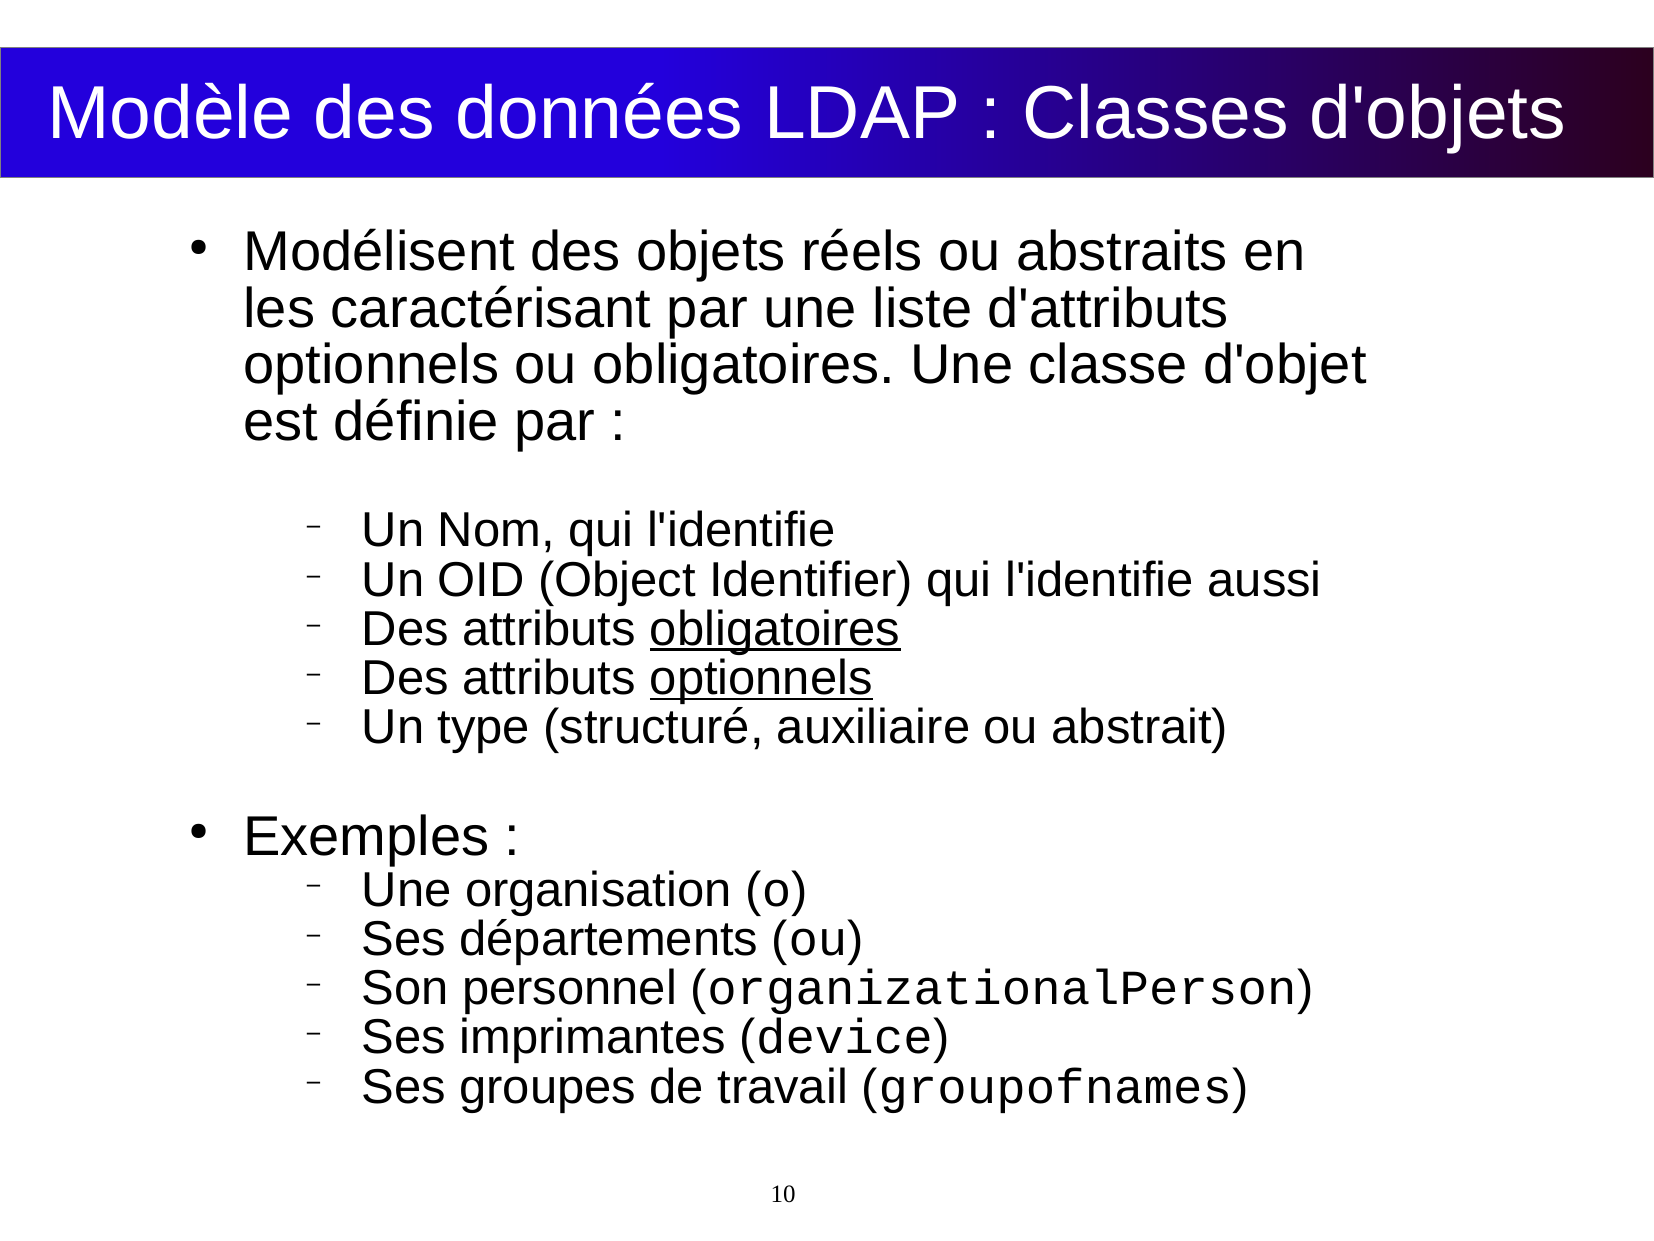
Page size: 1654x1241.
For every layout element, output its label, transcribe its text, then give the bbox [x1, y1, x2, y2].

list Modélisent des objets réels ou abstraits en les caractérisant par une liste d'attributs optionnels ou obligatoires. Une classe d'objet est définie par : Un Nom, qui l'identifie Un OID (Object Identifier) qui l'identifie aussi Des attributs obligatoires Des attributs optionnels Un type (structuré, auxiliaire ou abstrait) Exemples : Une organisation (o) Ses départements (ou) Son personnel (organizationalPerson) Ses imprimantes (device) Ses groupes de travail (groupofnames) [141, 225, 1553, 1123]
title Modèle des données LDAP : Classes d'objets [47, 6, 1607, 225]
